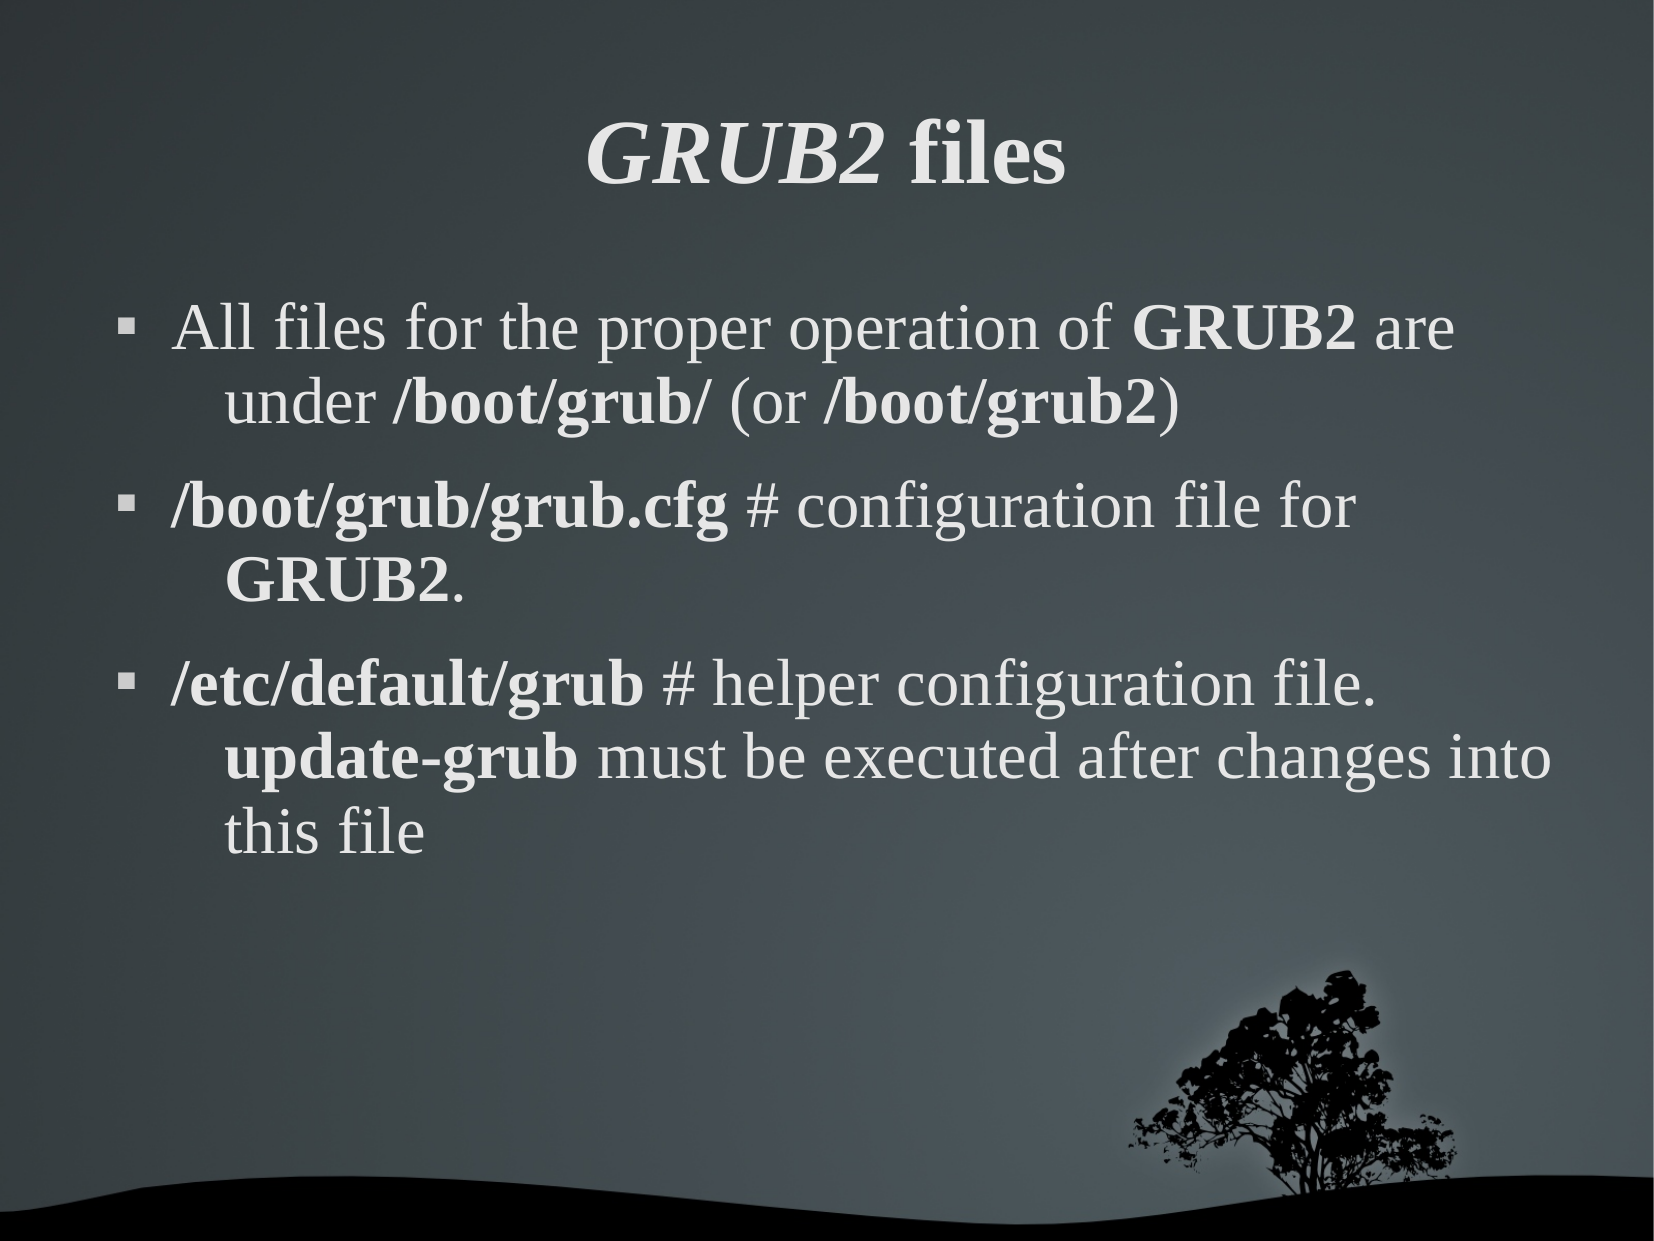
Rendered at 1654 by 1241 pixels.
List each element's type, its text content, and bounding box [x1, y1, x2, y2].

picture [0, 0, 1654, 1241]
list All files for the proper operation of GRUB2 are under /boot/grub/ (or /boot/grub2) /boot/grub/grub.cfg # configuration file for GRUB2. /etc/default/grub # helper configuration file. update-grub must be executed after changes into this file [82, 290, 1571, 1124]
title GRUB2 files [82, 49, 1571, 257]
